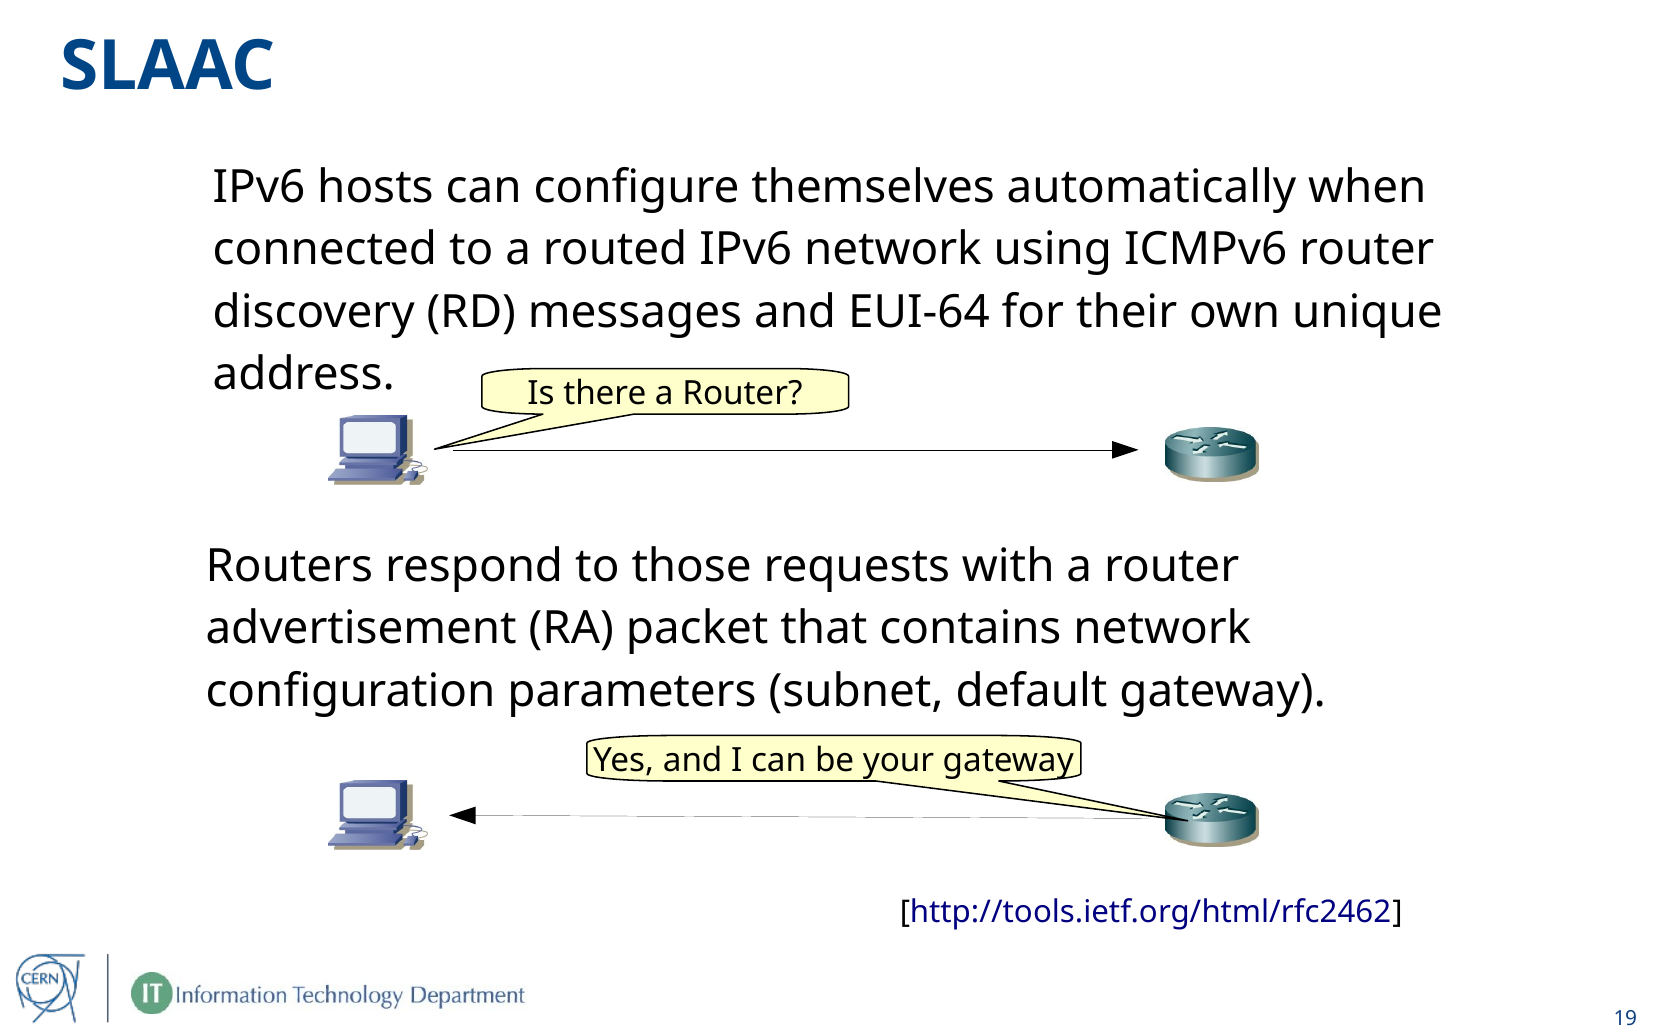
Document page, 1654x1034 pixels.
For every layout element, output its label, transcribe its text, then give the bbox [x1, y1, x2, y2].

text_box [http://tools.ietf.org/html/rfc2462] [885, 881, 1653, 972]
picture [16, 985, 64, 1032]
picture [1165, 793, 1259, 847]
picture [328, 781, 428, 850]
picture [36, 1002, 50, 1009]
picture [1165, 427, 1259, 482]
title SLAAC [60, 0, 1528, 138]
text_box Is there a Router? [434, 368, 849, 450]
text_box Routers respond to those requests with a router advertisement (RA) packet that contains network configuration parameters (subnet, default gateway). [190, 524, 1549, 781]
picture [328, 415, 428, 485]
text_box IPv6 hosts can configure themselves automatically when connected to a routed IPv6 network using ICMPv6 router discovery (RD) messages and EUI-64 for their own unique address. [198, 145, 1556, 462]
text_box Yes, and I can be your gateway [666, 781, 1188, 821]
picture [131, 972, 774, 1014]
